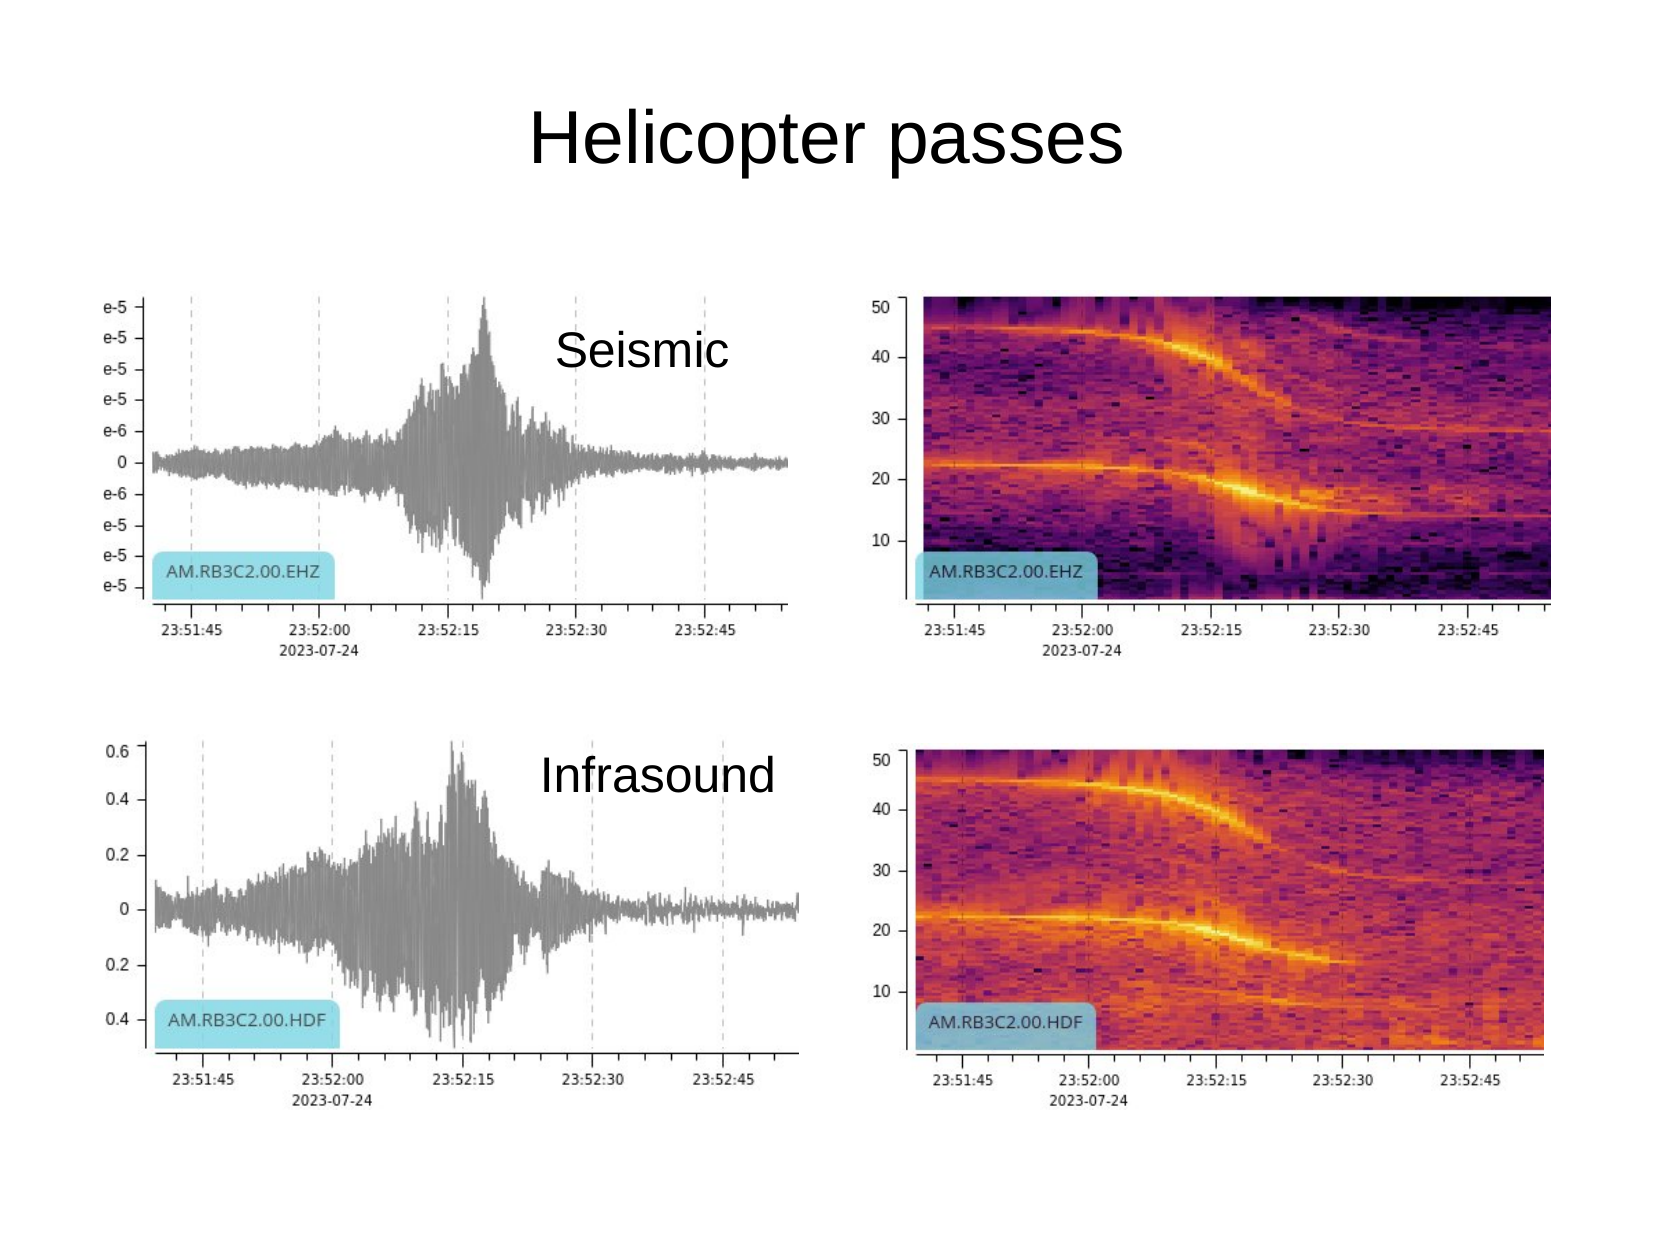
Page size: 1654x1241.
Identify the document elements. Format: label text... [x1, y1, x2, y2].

picture [105, 734, 799, 1111]
picture [866, 290, 1551, 661]
picture [867, 743, 1544, 1111]
text_box Infrasound [525, 739, 826, 811]
picture [103, 290, 788, 661]
text_box Seismic [540, 315, 781, 386]
title Helicopter passes [82, 49, 1571, 226]
